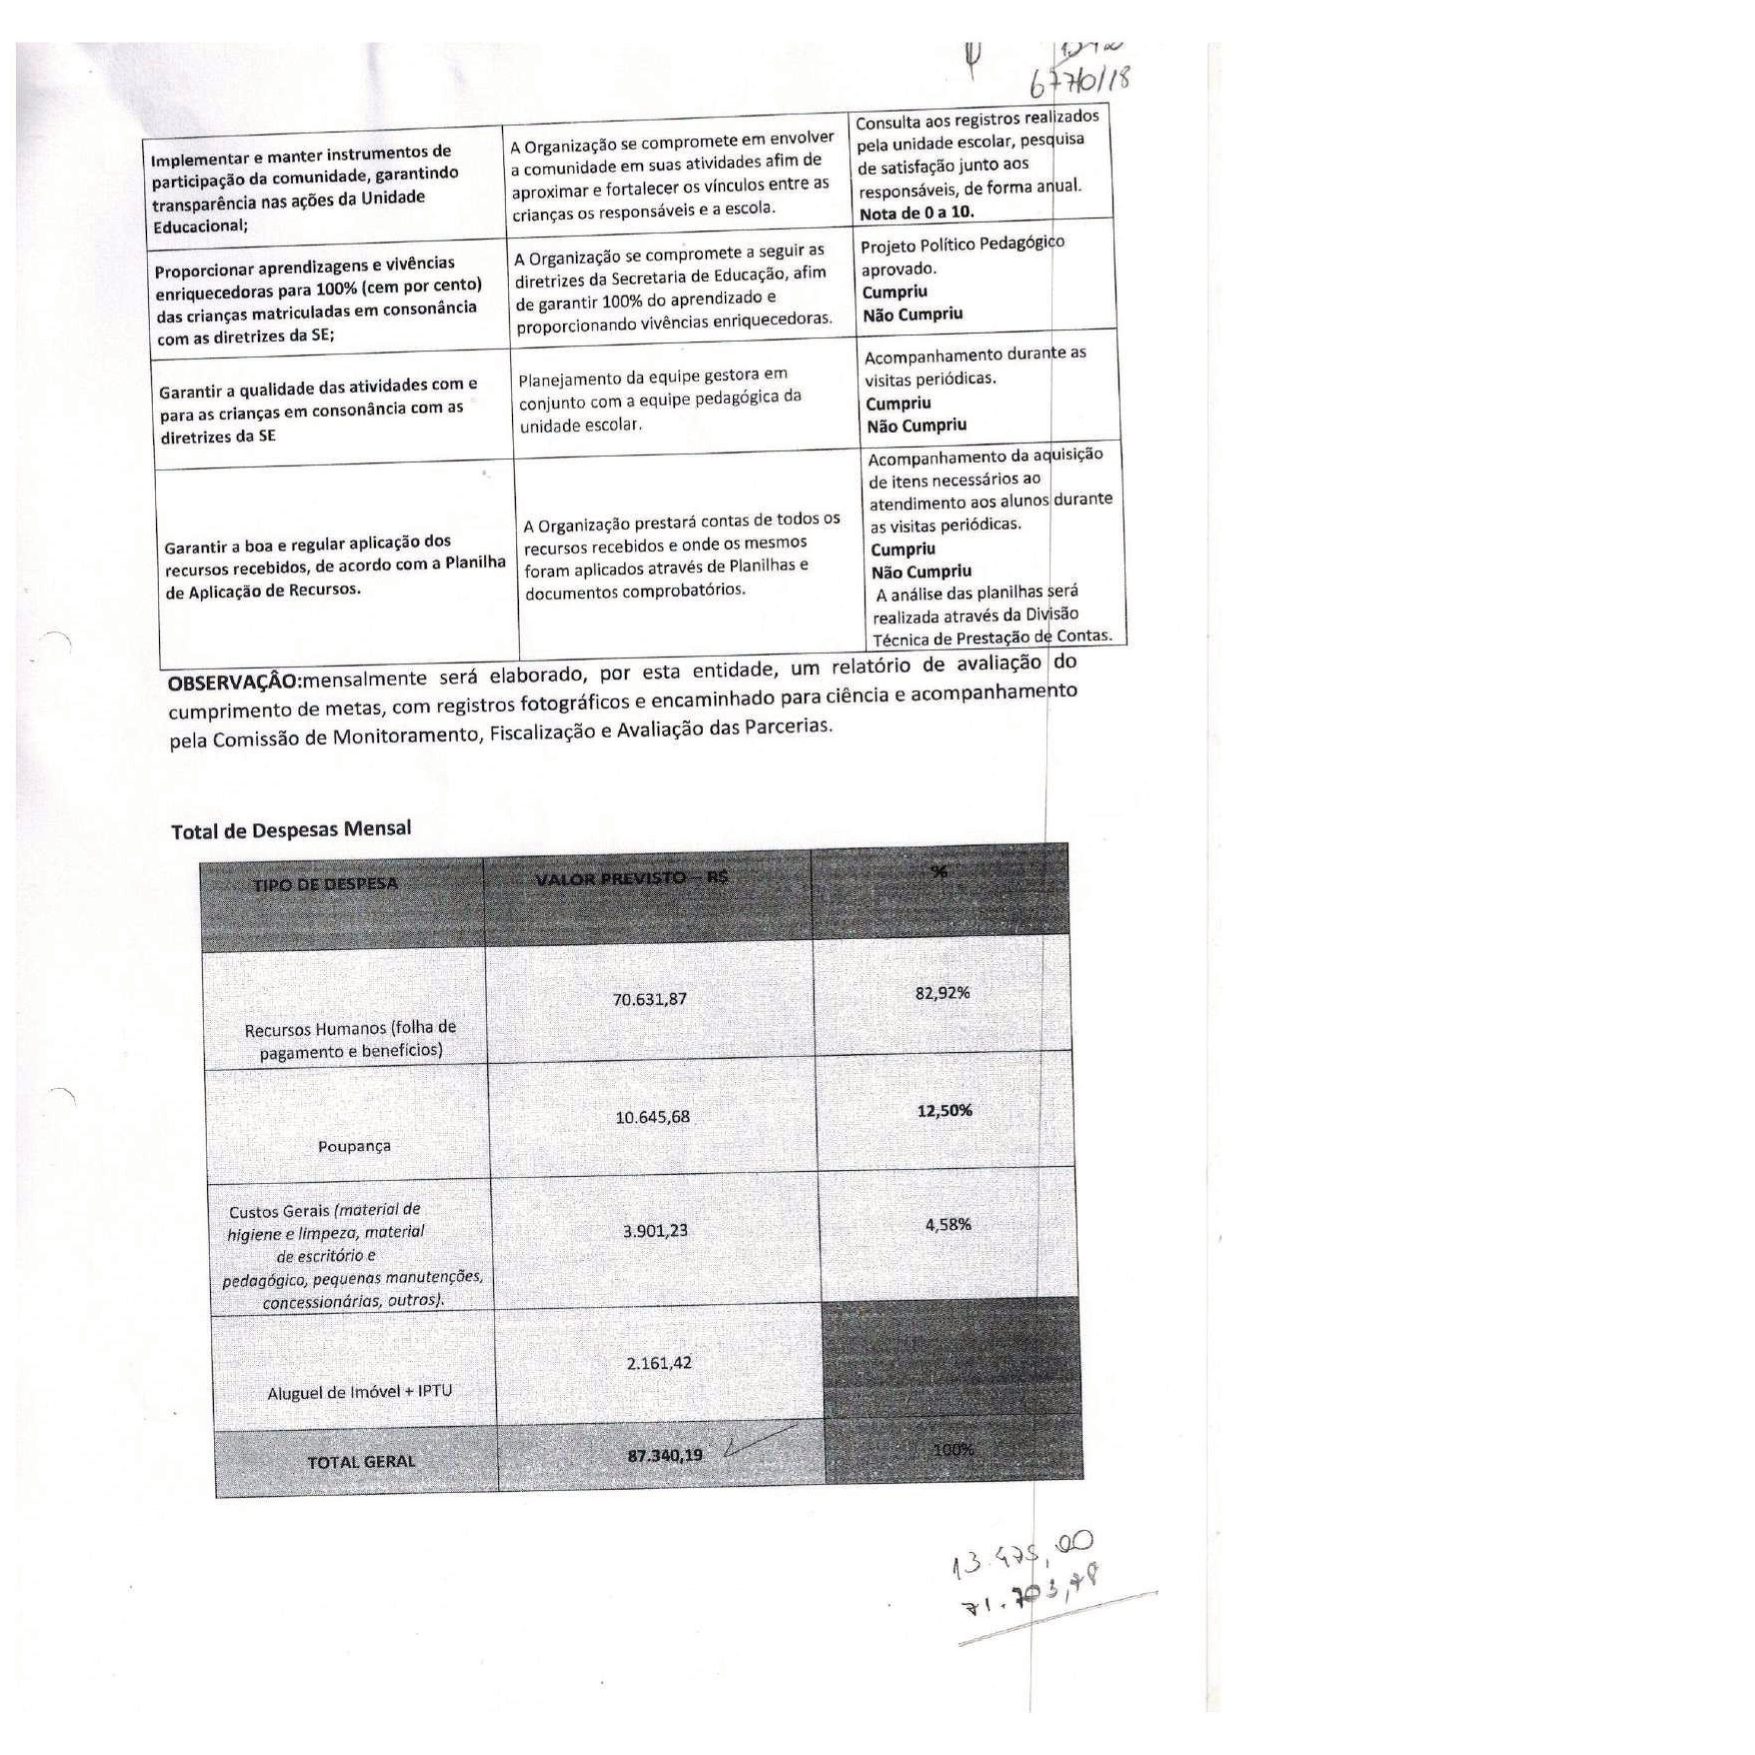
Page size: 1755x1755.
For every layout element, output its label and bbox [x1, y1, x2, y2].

text_box [0, 2, 1238, 1754]
